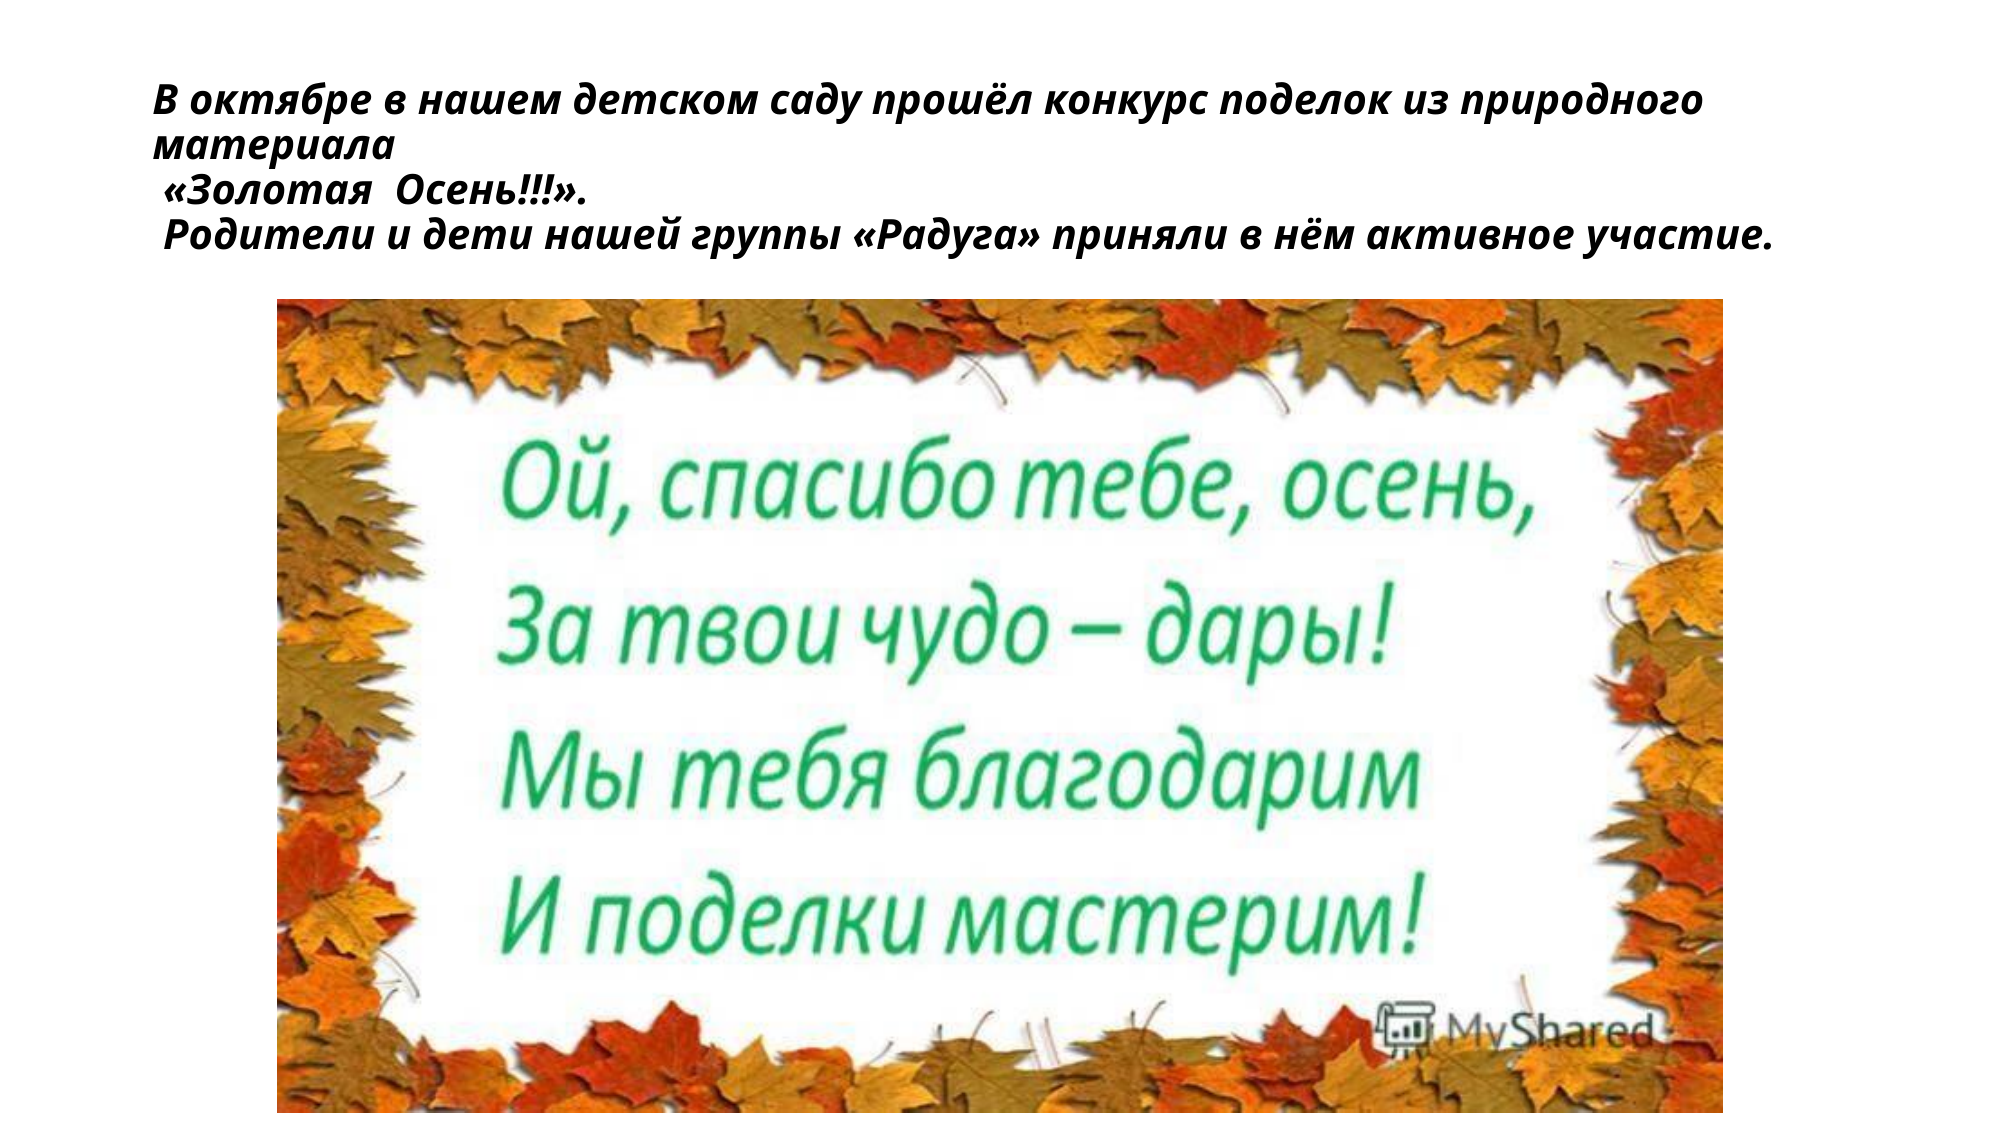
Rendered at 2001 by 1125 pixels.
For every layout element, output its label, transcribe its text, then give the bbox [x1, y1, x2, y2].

title В октябре в нашем детском саду прошёл конкурс поделок из природного материала «Золотая Осень!!!». Родители и дети нашей группы «Радуга» приняли в нём активное участие. [137, 59, 1863, 278]
picture [277, 299, 1723, 1113]
